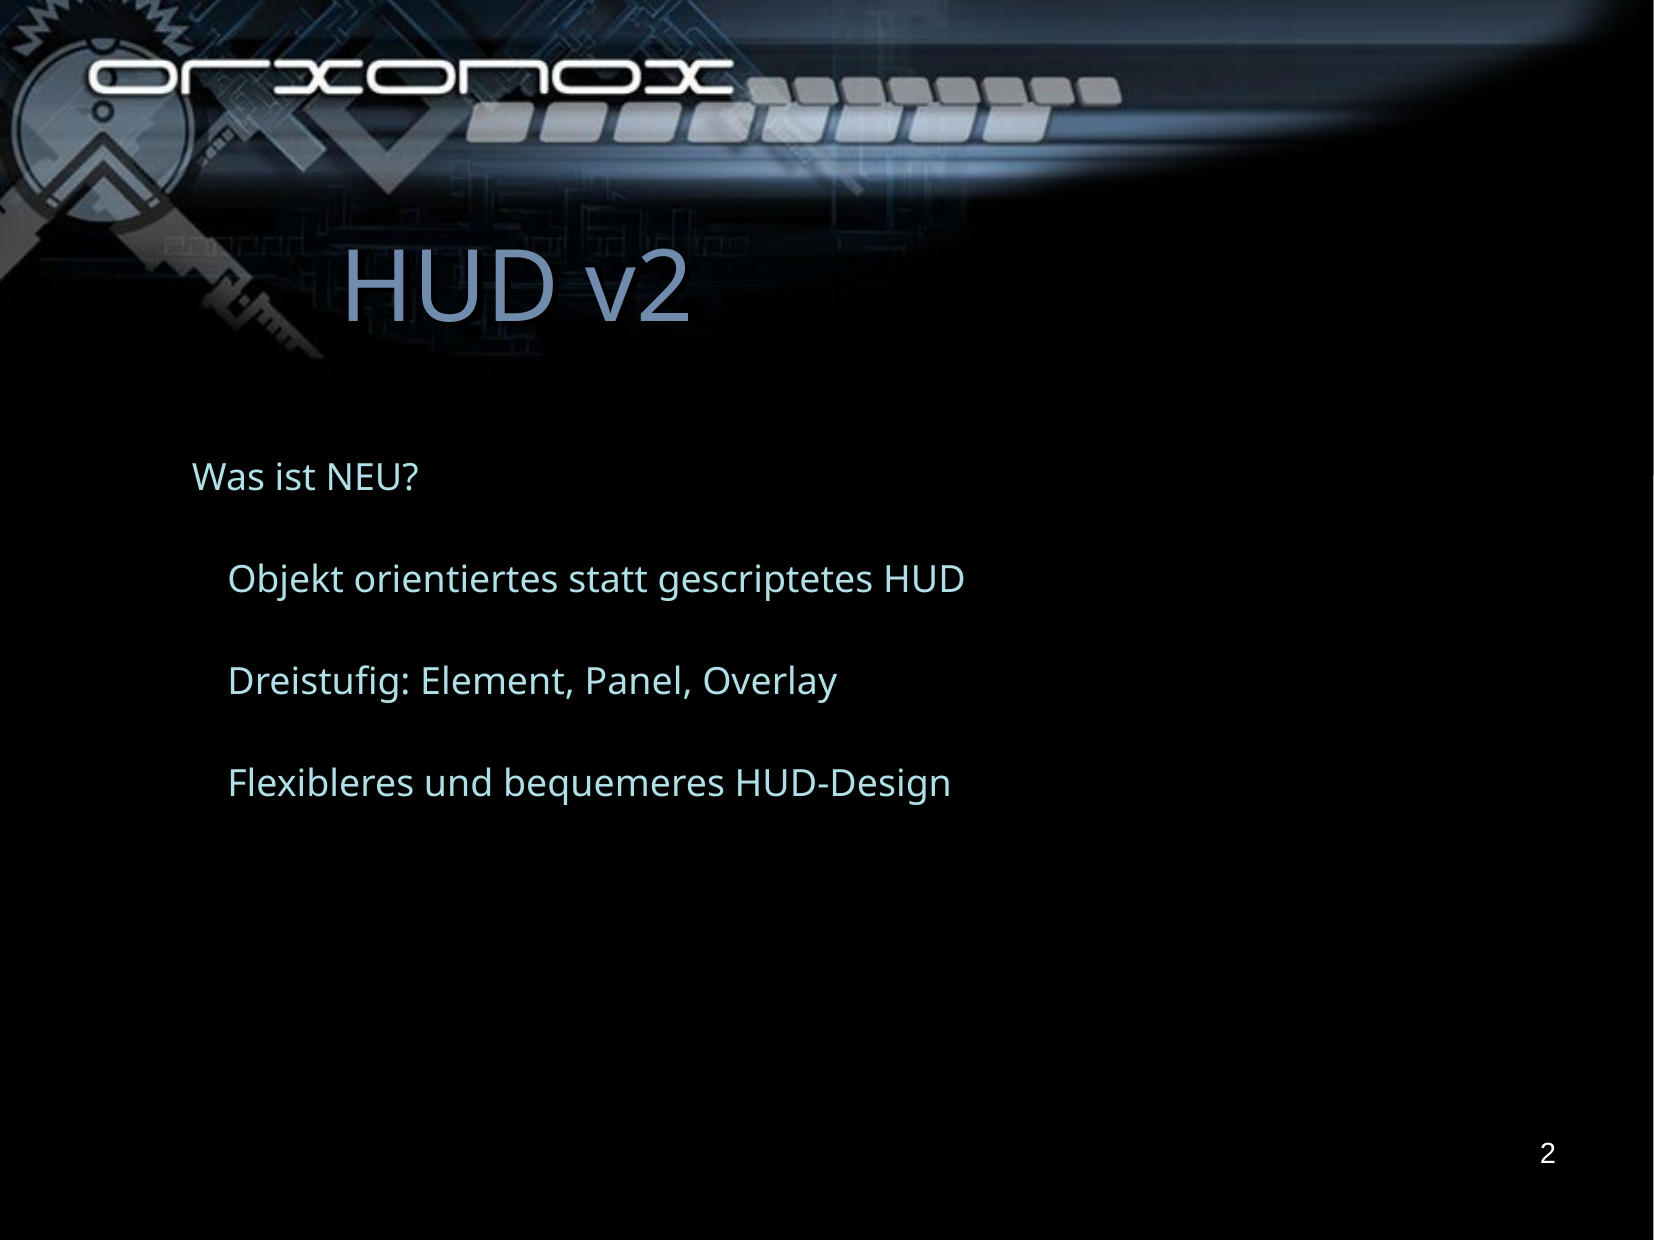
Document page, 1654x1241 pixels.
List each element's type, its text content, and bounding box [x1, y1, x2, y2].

picture [0, 0, 1654, 475]
text_box Was ist NEU? Objekt orientiertes statt gescriptetes HUD Dreistufig: Element, Panel, Overlay Flexibleres und bequemeres HUD-Design [177, 442, 1329, 758]
text_box HUD v2 [324, 206, 1300, 262]
